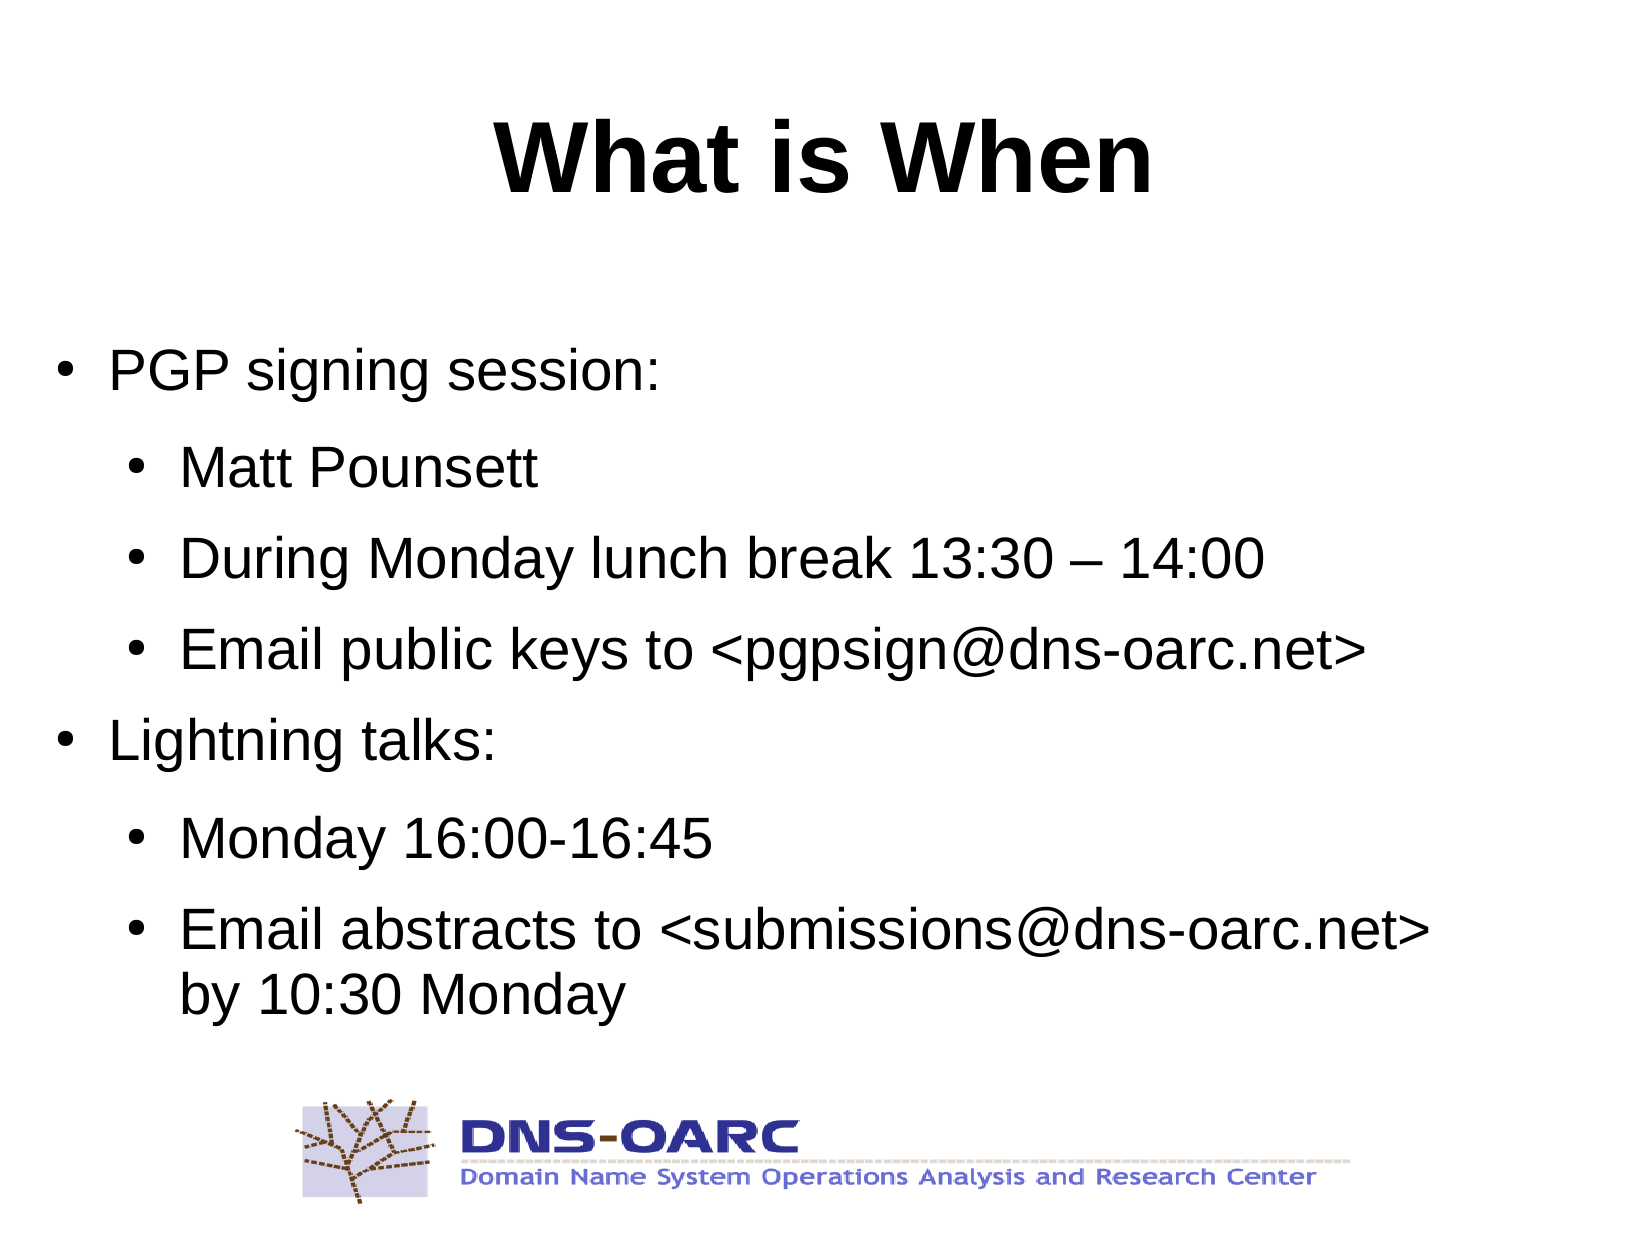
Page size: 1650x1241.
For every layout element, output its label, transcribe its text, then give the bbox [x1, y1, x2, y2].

list PGP signing session: Matt Pounsett During Monday lunch break 13:30 – 14:00 Email public keys to <pgpsign@dns-oarc.net> Lightning talks: Monday 16:00-16:45 Email abstracts to <submissions@dns-oarc.net> by 10:30 Monday [37, 337, 1538, 1175]
picture [235, 1175, 1385, 1211]
title What is When [380, 37, 1270, 279]
